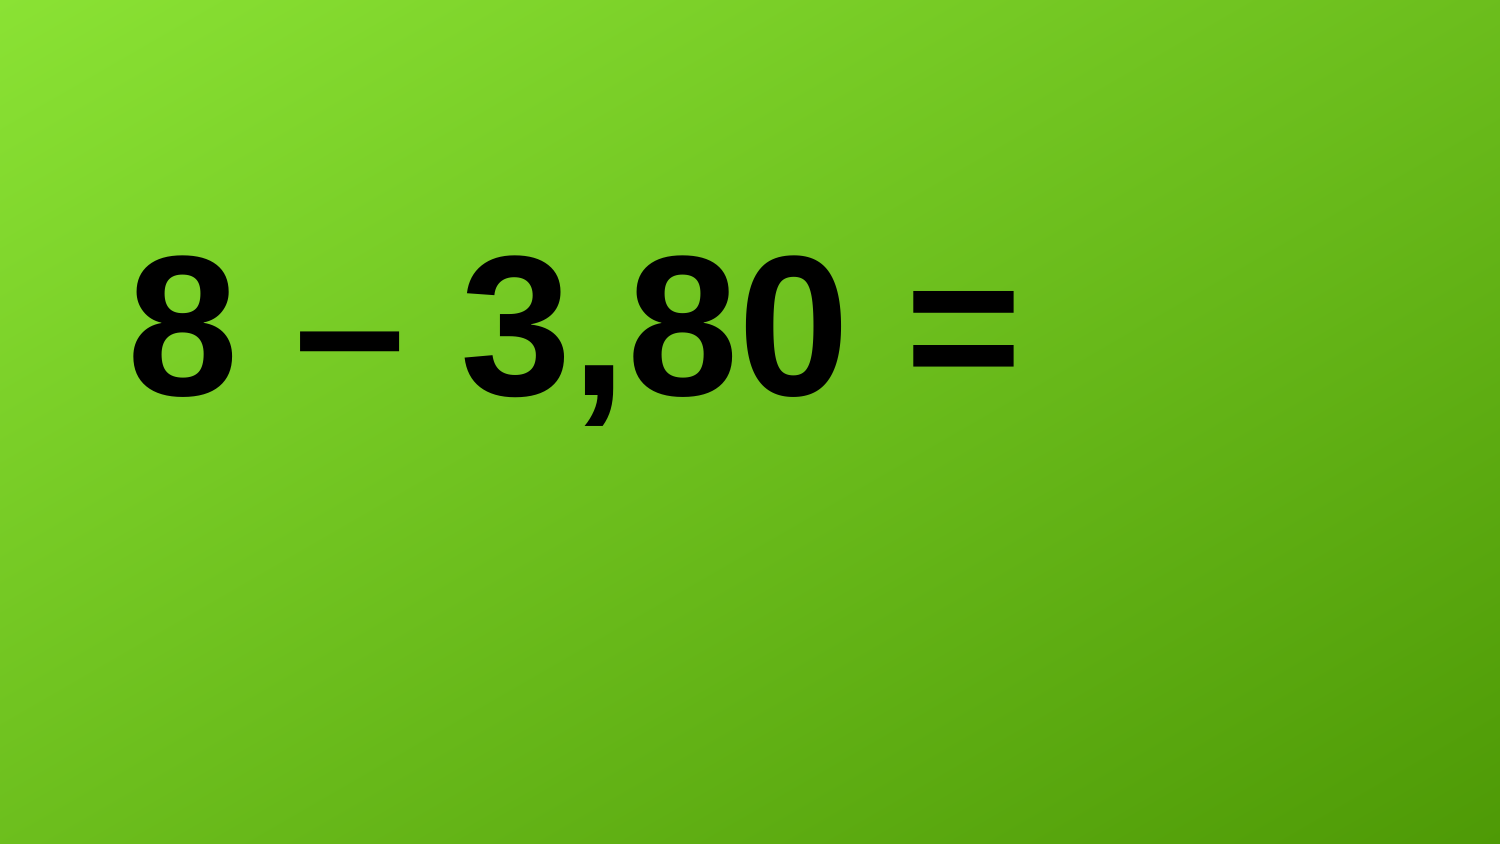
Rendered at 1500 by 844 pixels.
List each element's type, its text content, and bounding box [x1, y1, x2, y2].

title 8 – 3,80 = [112, 259, 1388, 450]
